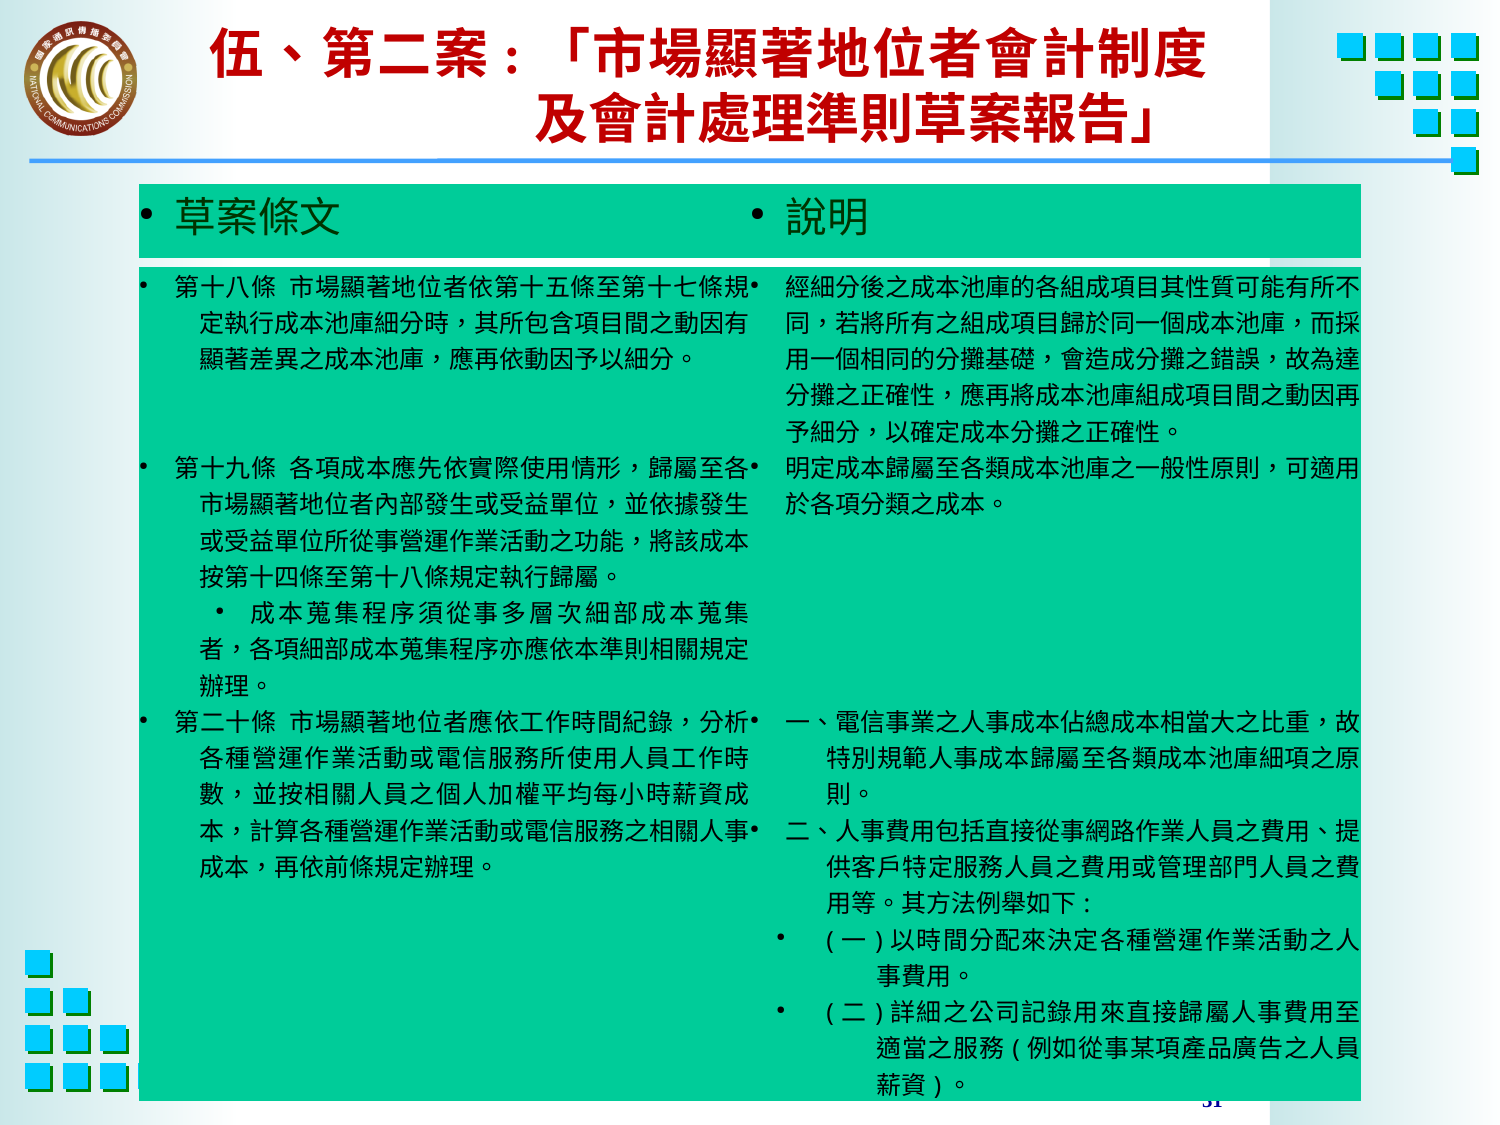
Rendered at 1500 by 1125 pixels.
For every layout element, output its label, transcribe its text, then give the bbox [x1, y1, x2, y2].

table_cell 一、電信事業之人事成本佔總成本相當大之比重，故特別規範人事成本歸屬至各類成本池庫細項之原則。 二、人事費用包括直接從事網路作業人員之費用、提供客戶特定服務人員之費用或管理部門人員之費用等。其方法例舉如下: (一)以時間分配來決定各種營運作業活動之人事費用。 (二)詳細之公司記錄用來直接歸屬人事費用至適當之服務(例如從事某項產品廣告之人員薪資)。 [750, 703, 1361, 1101]
table_cell 明定成本歸屬至各類成本池庫之一般性原則，可適用於各項分類之成本。 [750, 449, 1361, 703]
table_header 說明 [750, 184, 1361, 258]
table_cell 第十九條 各項成本應先依實際使用情形，歸屬至各市場顯著地位者內部發生或受益單位，並依據發生或受益單位所從事營運作業活動之功能，將該成本按第十四條至第十八條規定執行歸屬。 成本蒐集程序須從事多層次細部成本蒐集者，各項細部成本蒐集程序亦應依本準則相關規定辦理。 [139, 449, 750, 703]
table_header 草案條文 [139, 184, 750, 258]
table_header 第十八條 市場顯著地位者依第十五條至第十七條規定執行成本池庫細分時，其所包含項目間之動因有顯著差異之成本池庫，應再依動因予以細分。 [139, 267, 750, 449]
table_header 經細分後之成本池庫的各組成項目其性質可能有所不同，若將所有之組成項目歸於同一個成本池庫，而採用一個相同的分攤基礎，會造成分攤之錯誤，故為達分攤之正確性，應再將成本池庫組成項目間之動因再予細分，以確定成本分攤之正確性。 [750, 267, 1361, 449]
title 伍、第二案:「市場顯著地位者會計制度及會計處理準則草案報告」 [194, 7, 1223, 161]
table_cell 第二十條 市場顯著地位者應依工作時間紀錄，分析各種營運作業活動或電信服務所使用人員工作時數，並按相關人員之個人加權平均每小時薪資成本，計算各種營運作業活動或電信服務之相關人事成本，再依前條規定辦理。 [139, 703, 750, 1101]
